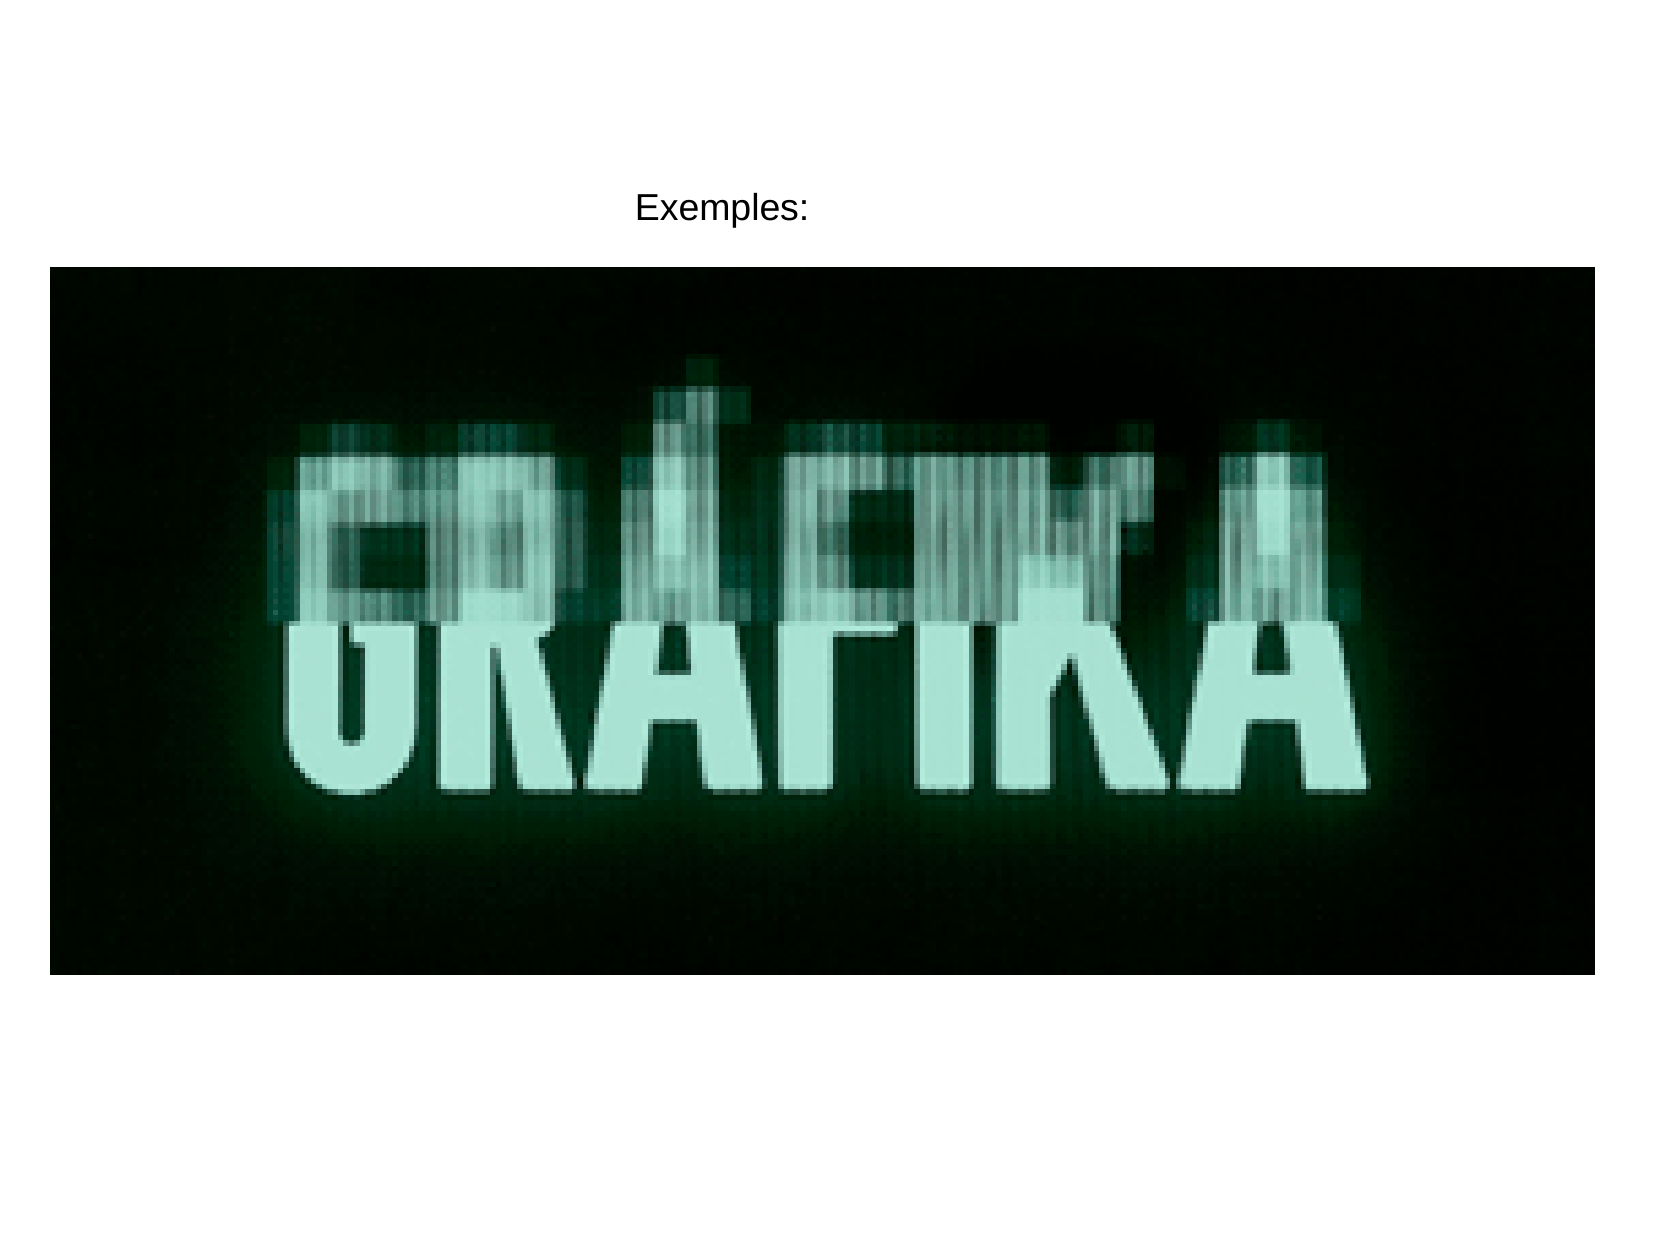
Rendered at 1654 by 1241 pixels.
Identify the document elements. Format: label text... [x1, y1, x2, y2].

picture [50, 267, 1595, 975]
text_box Exemples: [620, 179, 881, 237]
